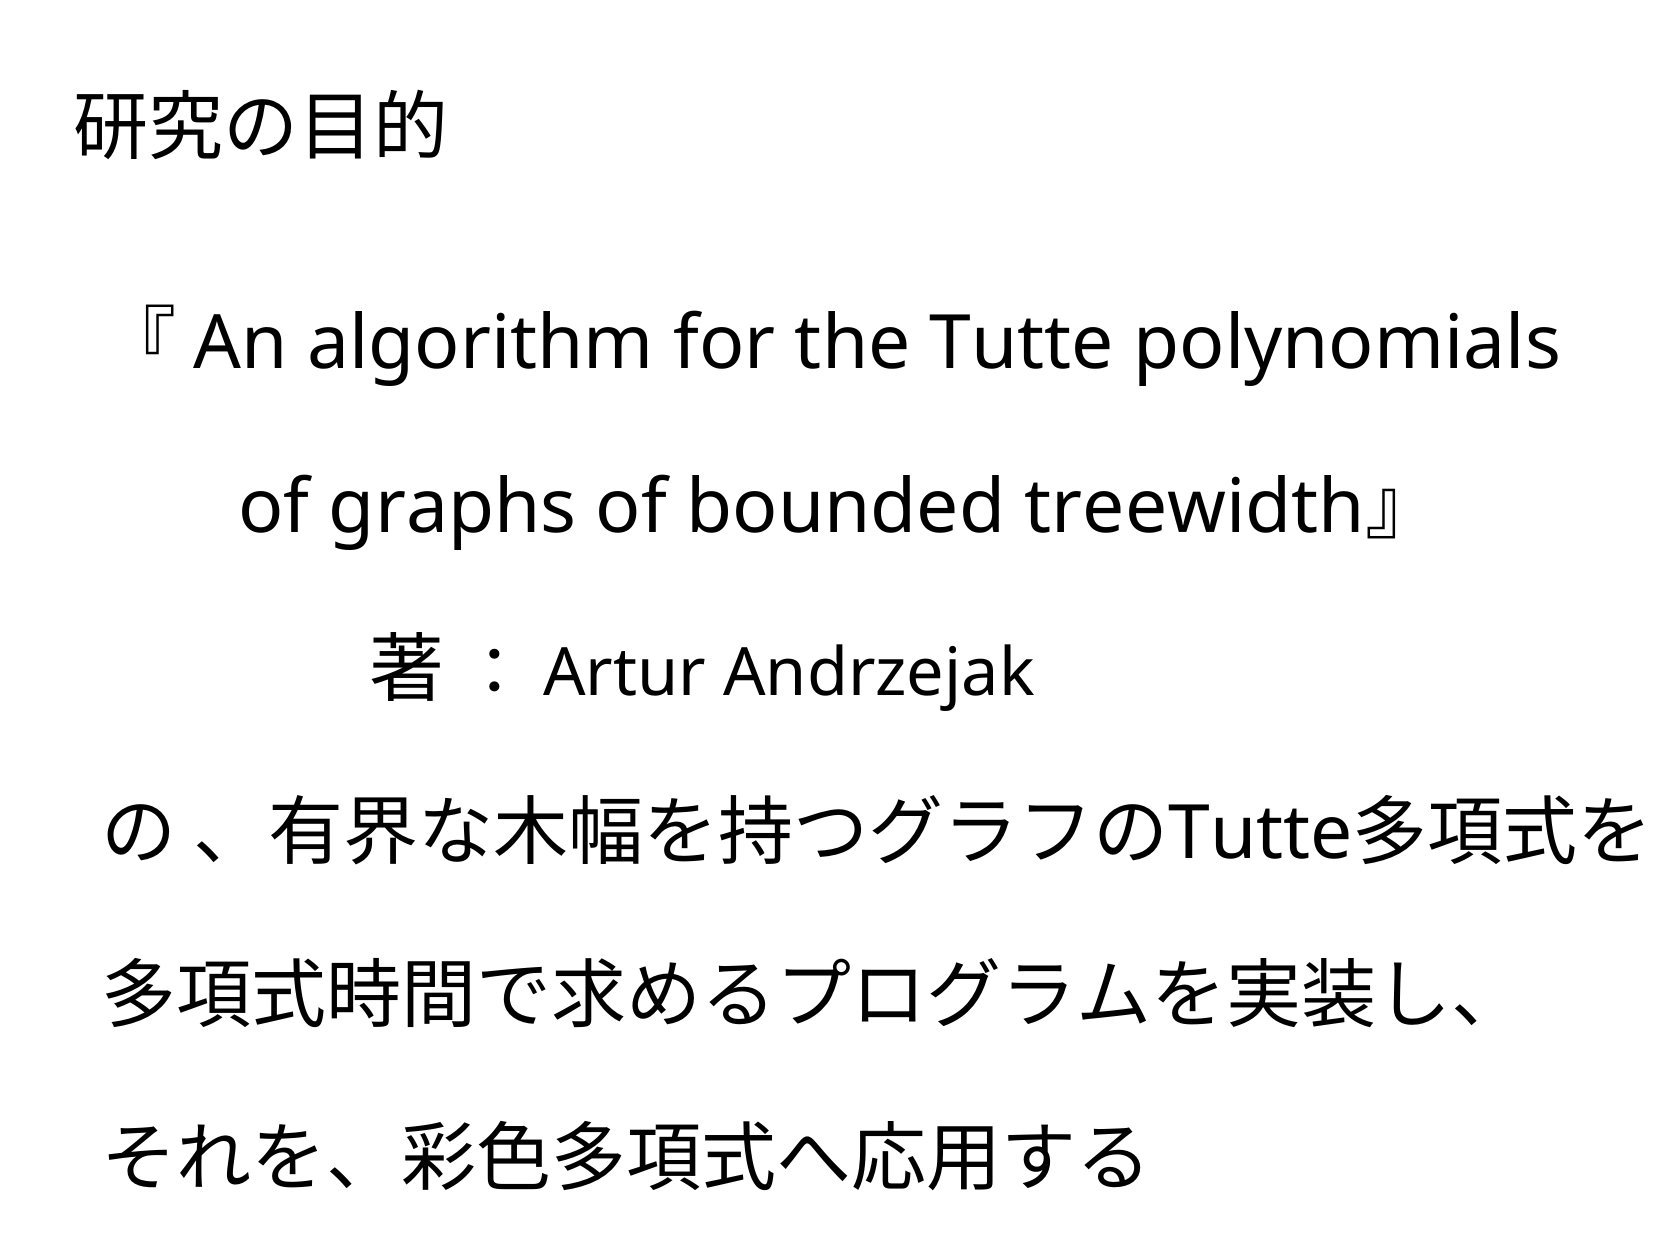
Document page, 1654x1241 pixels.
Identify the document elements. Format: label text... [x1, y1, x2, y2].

text_box 『 An algorithm for the Tutte polynomials of graphs of bounded treewidth』 著 ： Artur Andrzejak の 、有界な木幅を持つグラフのTutte多項式を 多項式時間で求めるプログラムを実装し、 それを、彩色多項式へ応用する [87, 219, 1567, 922]
text_box 研究の目的 [59, 59, 464, 155]
